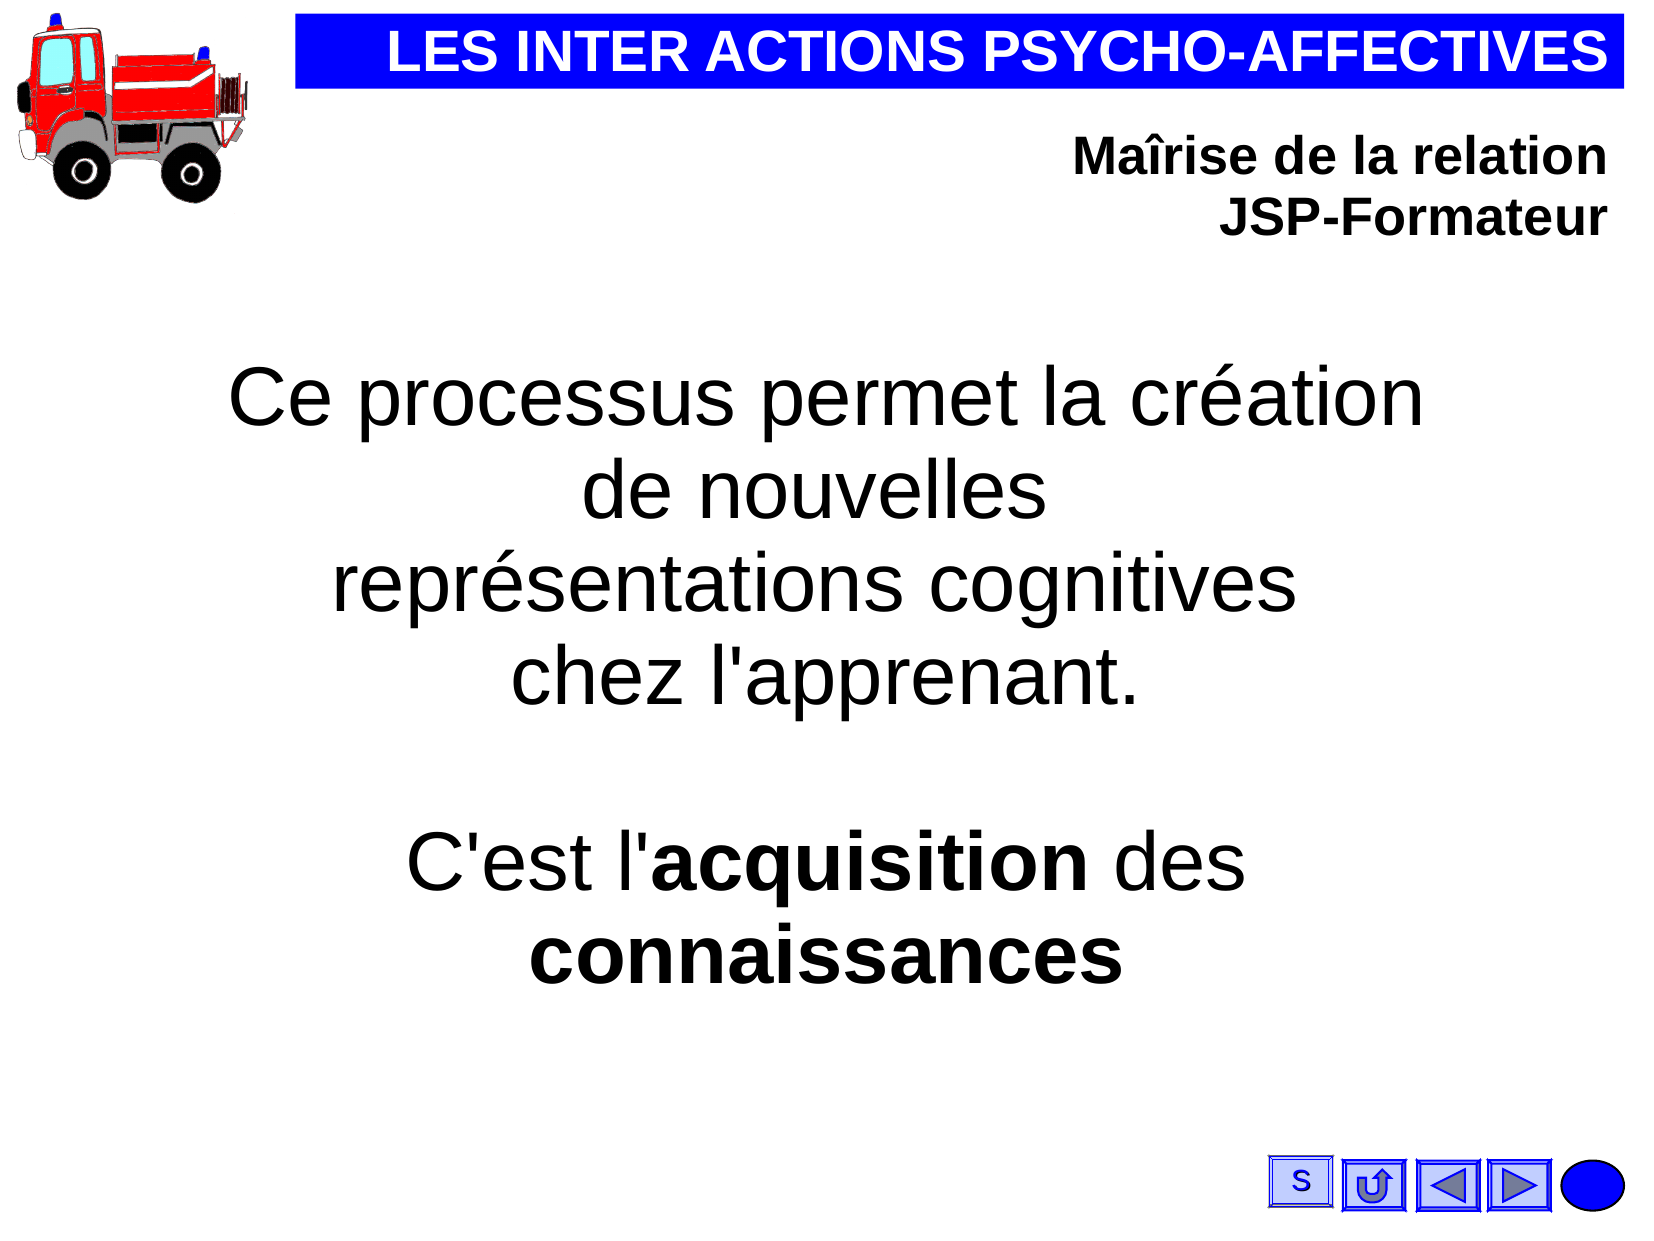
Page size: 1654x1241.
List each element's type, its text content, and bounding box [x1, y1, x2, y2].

text_box Maîrise de la relation JSP-Formateur [1056, 118, 1624, 311]
text_box LES INTER ACTIONS PSYCHO-AFFECTIVES [295, 13, 1625, 89]
text_box Ce processus permet la création de nouvelles représentations cognitives chez l'apprenant. C'est l'acquisition des connaissances [177, 342, 1477, 1009]
picture [8, 8, 257, 216]
text_box [1561, 1160, 1625, 1211]
